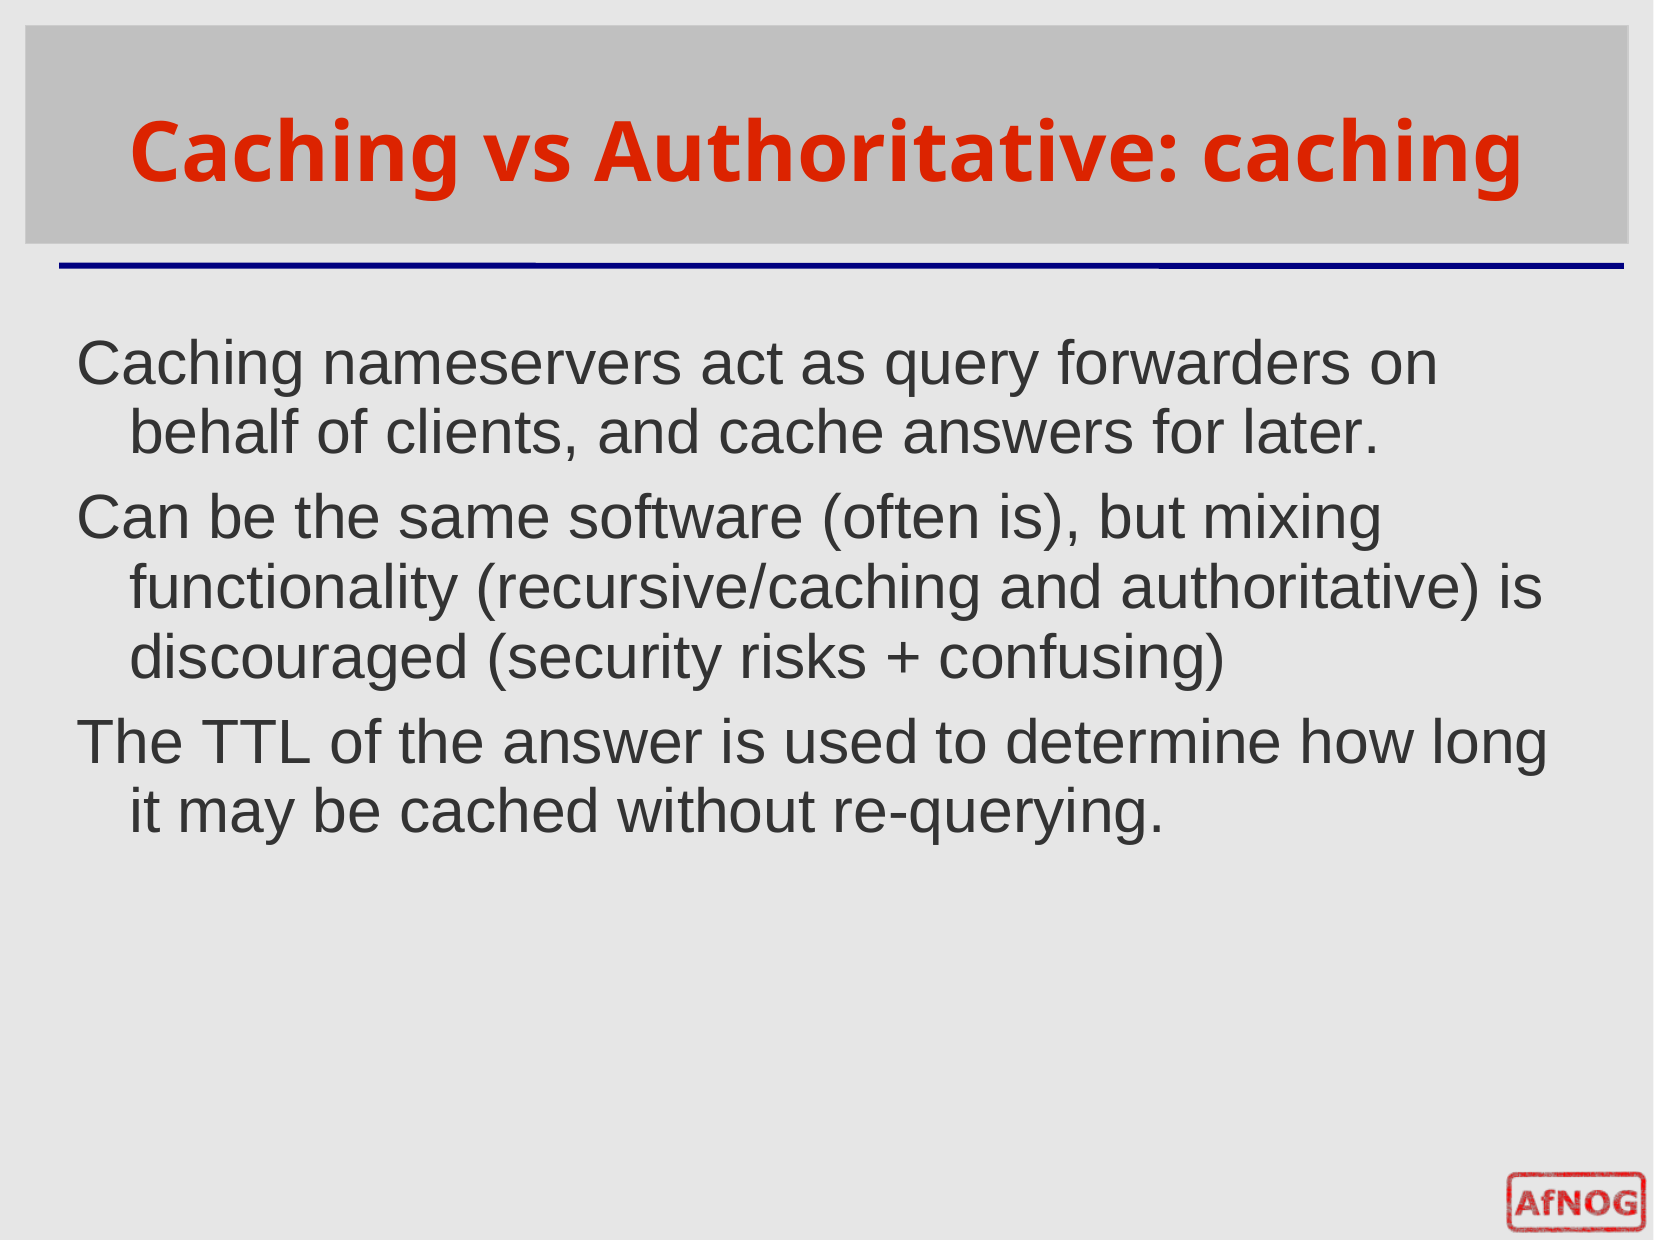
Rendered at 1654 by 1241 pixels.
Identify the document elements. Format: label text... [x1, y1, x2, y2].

title Caching vs Authoritative: caching [121, 46, 1534, 254]
picture [1505, 1170, 1648, 1235]
list Caching nameservers act as query forwarders on behalf of clients, and cache answers for later. Can be the same software (often is), but mixing functionality (recursive/caching and authoritative) is discouraged (security risks + confusing) The TTL of the answer is used to determine how long it may be cached without re-querying. [59, 322, 1595, 1160]
